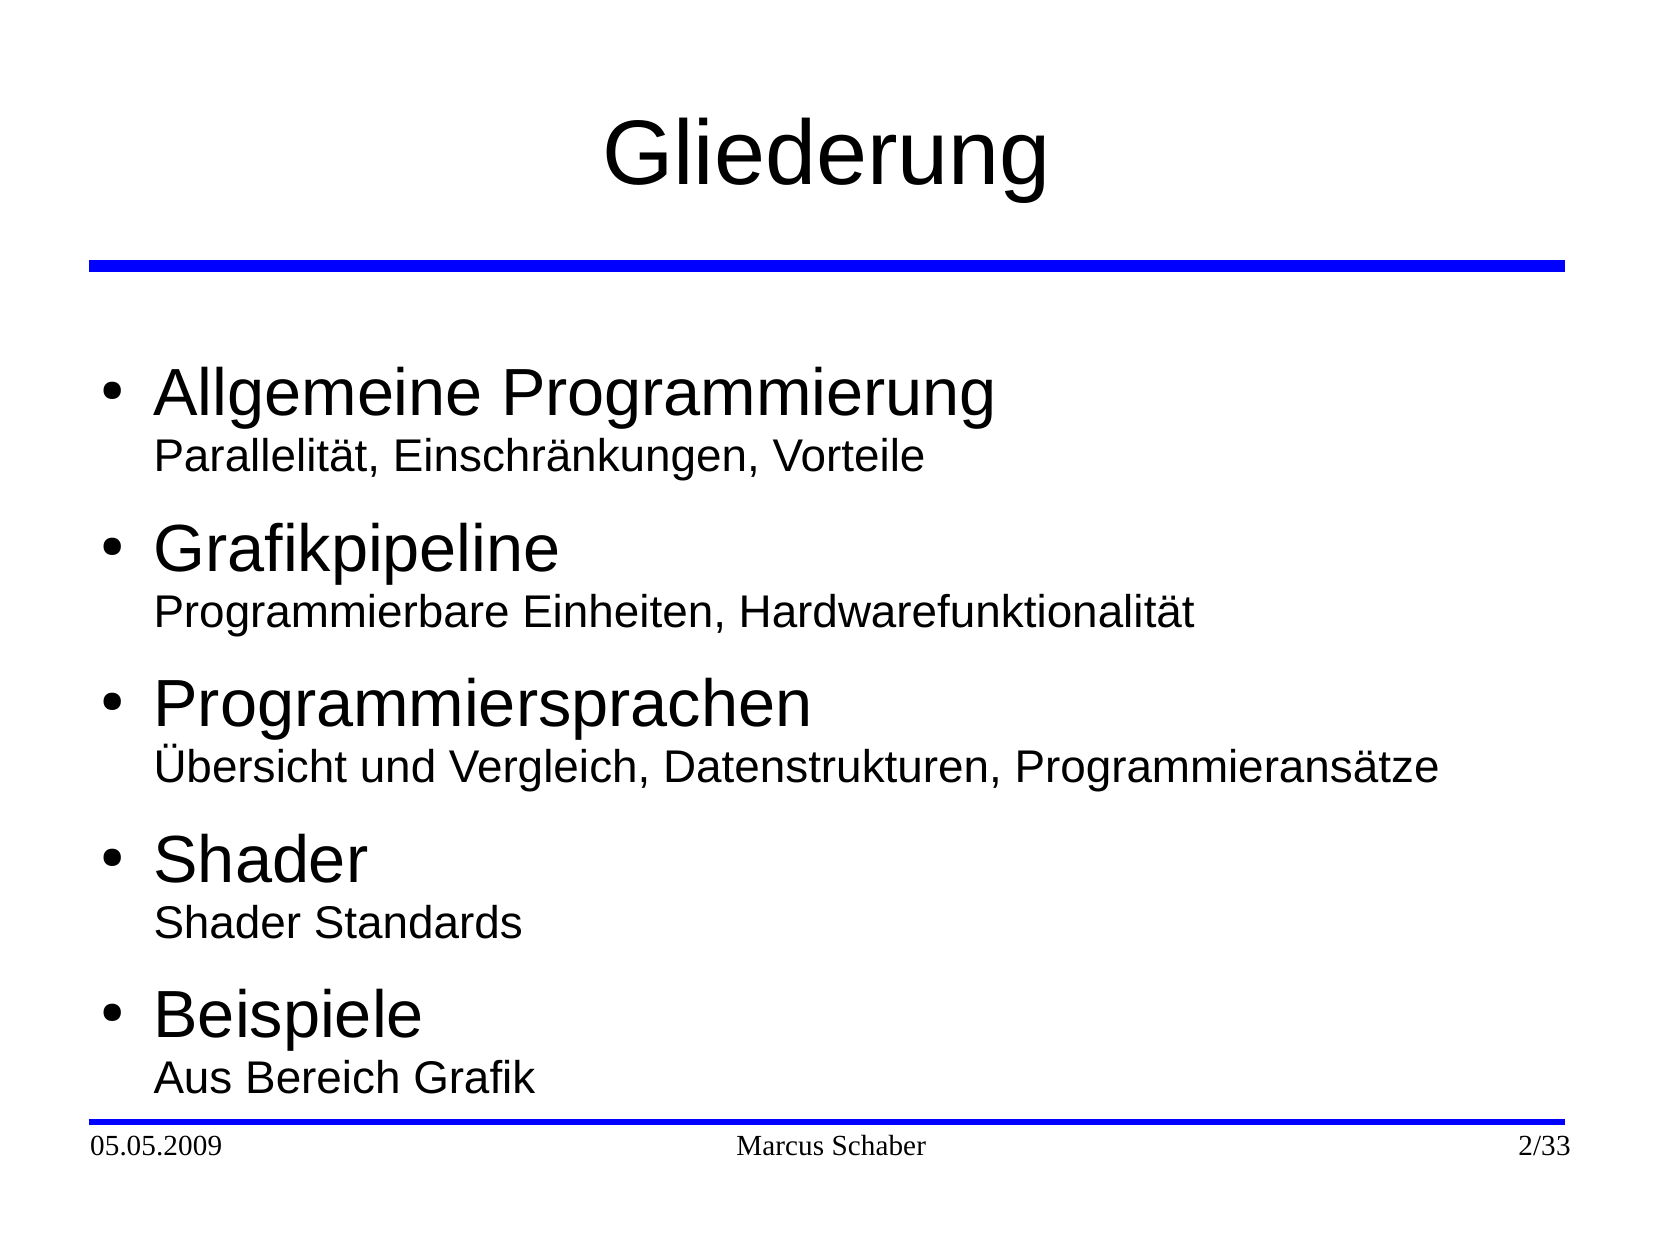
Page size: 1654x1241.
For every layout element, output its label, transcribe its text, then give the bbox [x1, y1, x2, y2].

title Gliederung [82, 56, 1571, 250]
list Allgemeine Programmierung Parallelität, Einschränkungen, Vorteile Grafikpipeline Programmierbare Einheiten, Hardwarefunktionalität Programmiersprachen Übersicht und Vergleich, Datenstrukturen, Programmieransätze Shader Shader Standards Beispiele Aus Bereich Grafik [82, 355, 1571, 1103]
